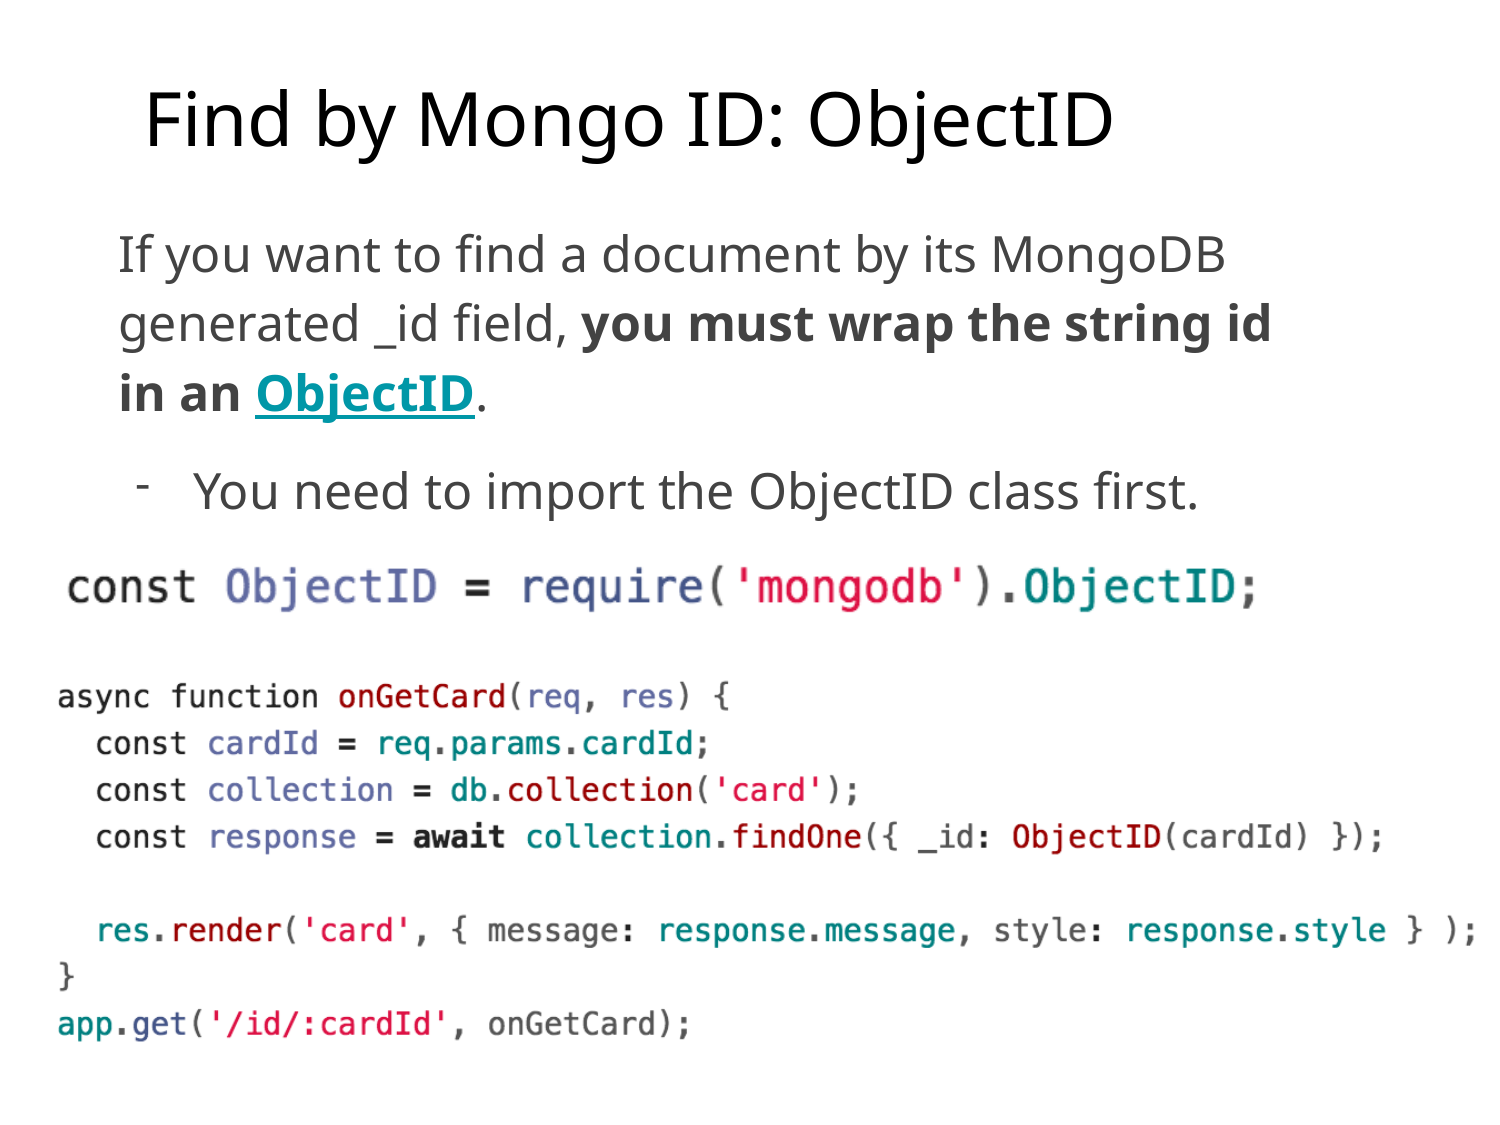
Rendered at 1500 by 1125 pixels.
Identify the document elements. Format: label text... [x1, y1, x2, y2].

title Find by Mongo ID: ObjectID [128, 56, 1372, 183]
picture [24, 545, 1291, 625]
list If you want to find a document by its MongoDB generated _id field, you must wrap the string id in an ObjectID. You need to import the ObjectID class first. [103, 198, 1347, 414]
picture [37, 654, 1488, 1066]
